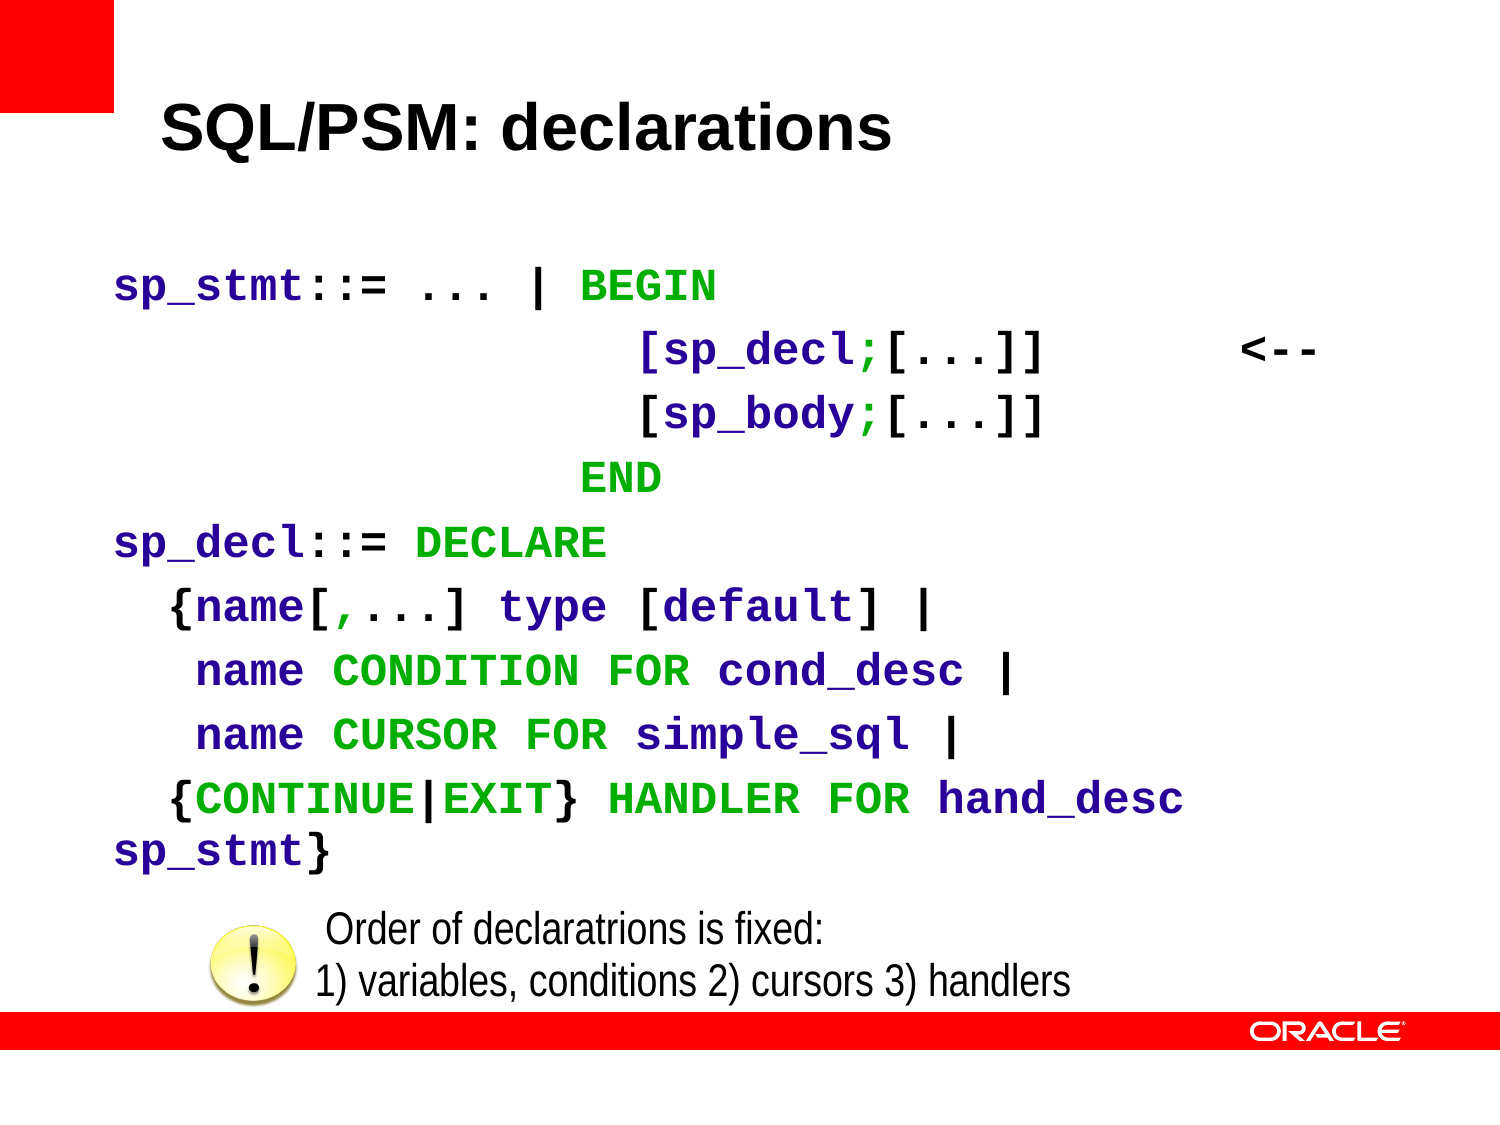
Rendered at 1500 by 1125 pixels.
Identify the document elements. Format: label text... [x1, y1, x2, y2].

picture [0, 1012, 1500, 1050]
picture [204, 924, 300, 1010]
picture [0, 0, 114, 113]
list sp_stmt::= ... | BEGIN [sp_decl;[...]] <-- [sp_body;[...]] END sp_decl::= DECLARE {name[,...] type [default] | name CONDITION FOR cond_desc | name CURSOR FOR simple_sql | {CONTINUE|EXIT} HANDLER FOR hand_desc sp_stmt} [112, 262, 1349, 1013]
title SQL/PSM: declarations [145, 42, 1390, 213]
title Order of declaratrions is fixed: 1) variables, conditions 2) cursors 3) handlers [300, 869, 1426, 1039]
